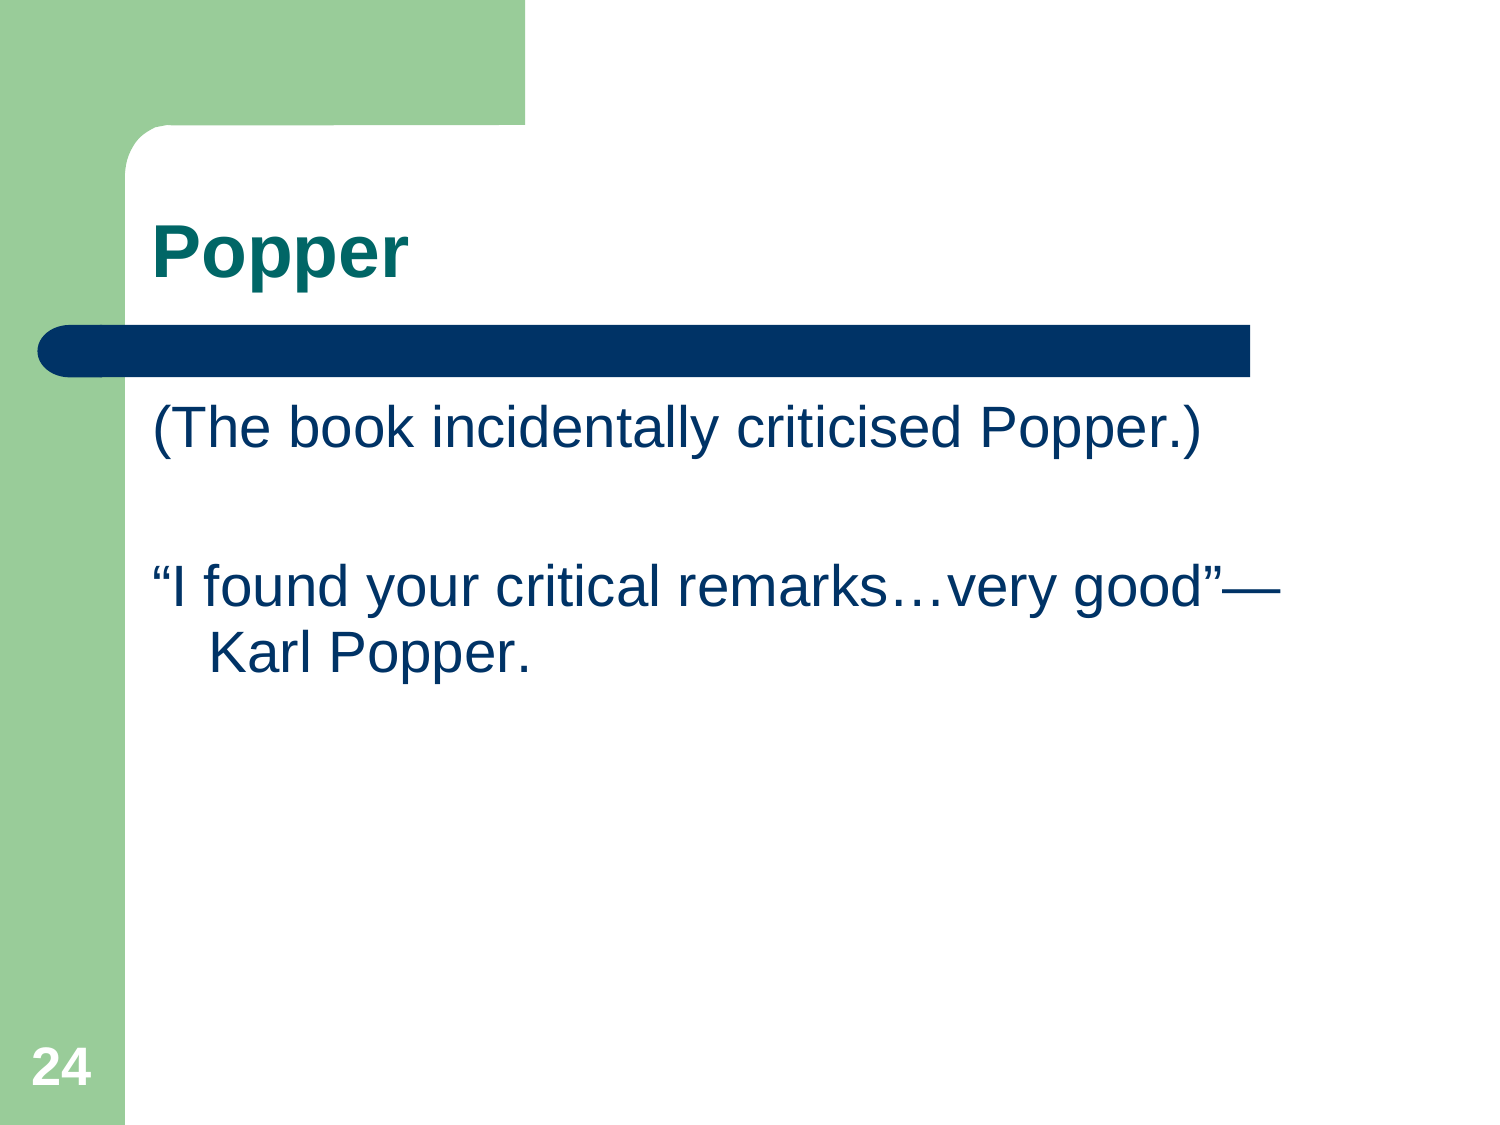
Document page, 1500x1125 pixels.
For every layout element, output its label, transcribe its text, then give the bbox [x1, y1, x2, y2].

title Popper [136, 136, 1414, 301]
list (The book incidentally criticised Popper.) “I found your critical remarks…very good”—Karl Popper. [137, 387, 1400, 999]
